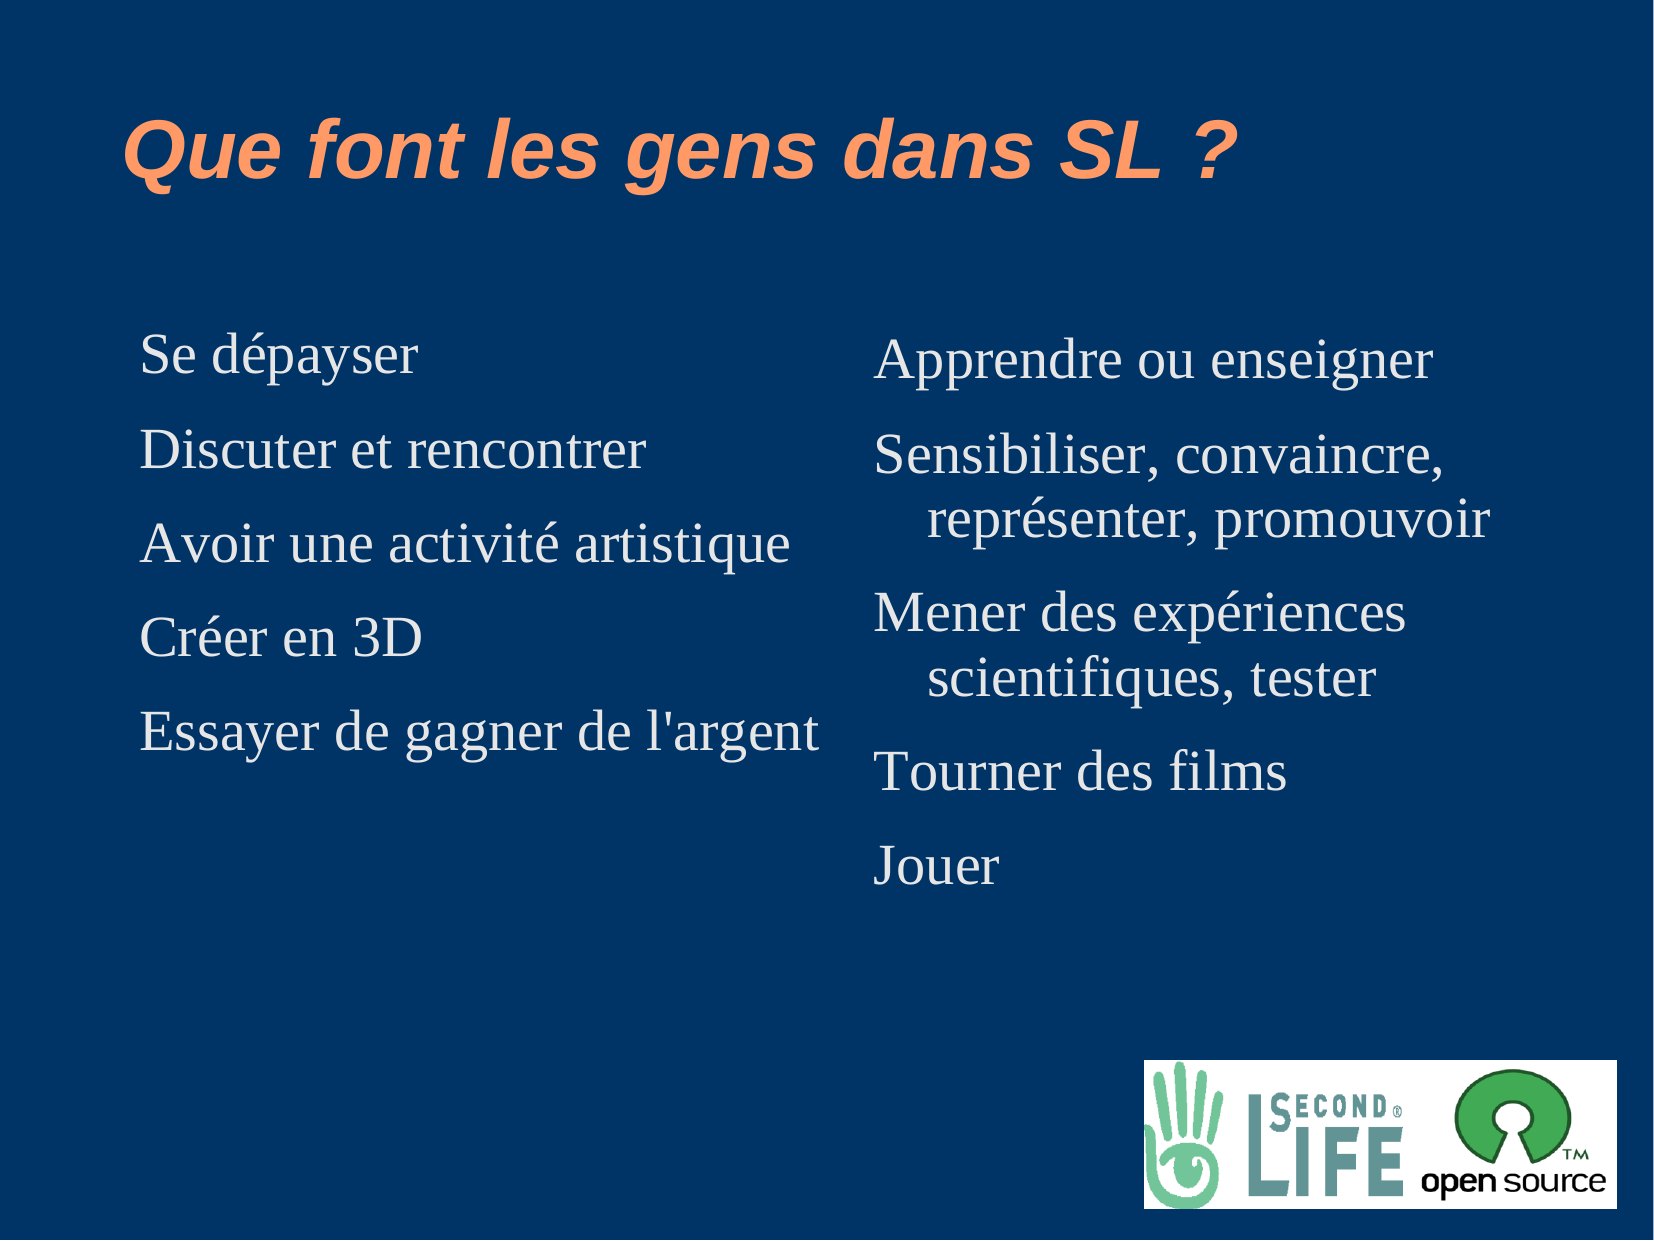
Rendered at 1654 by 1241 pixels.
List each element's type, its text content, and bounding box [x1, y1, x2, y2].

list Se dépayser Discuter et rencontrer Avoir une activité artistique Créer en 3D Essayer de gagner de l'argent [121, 322, 824, 1154]
list Apprendre ou enseigner Sensibiliser, convaincre, représenter, promouvoir Mener des expériences scientifiques, tester Tourner des films Jouer [856, 326, 1559, 1123]
title Que font les gens dans SL ? [121, 46, 1534, 254]
picture [1144, 1060, 1617, 1209]
